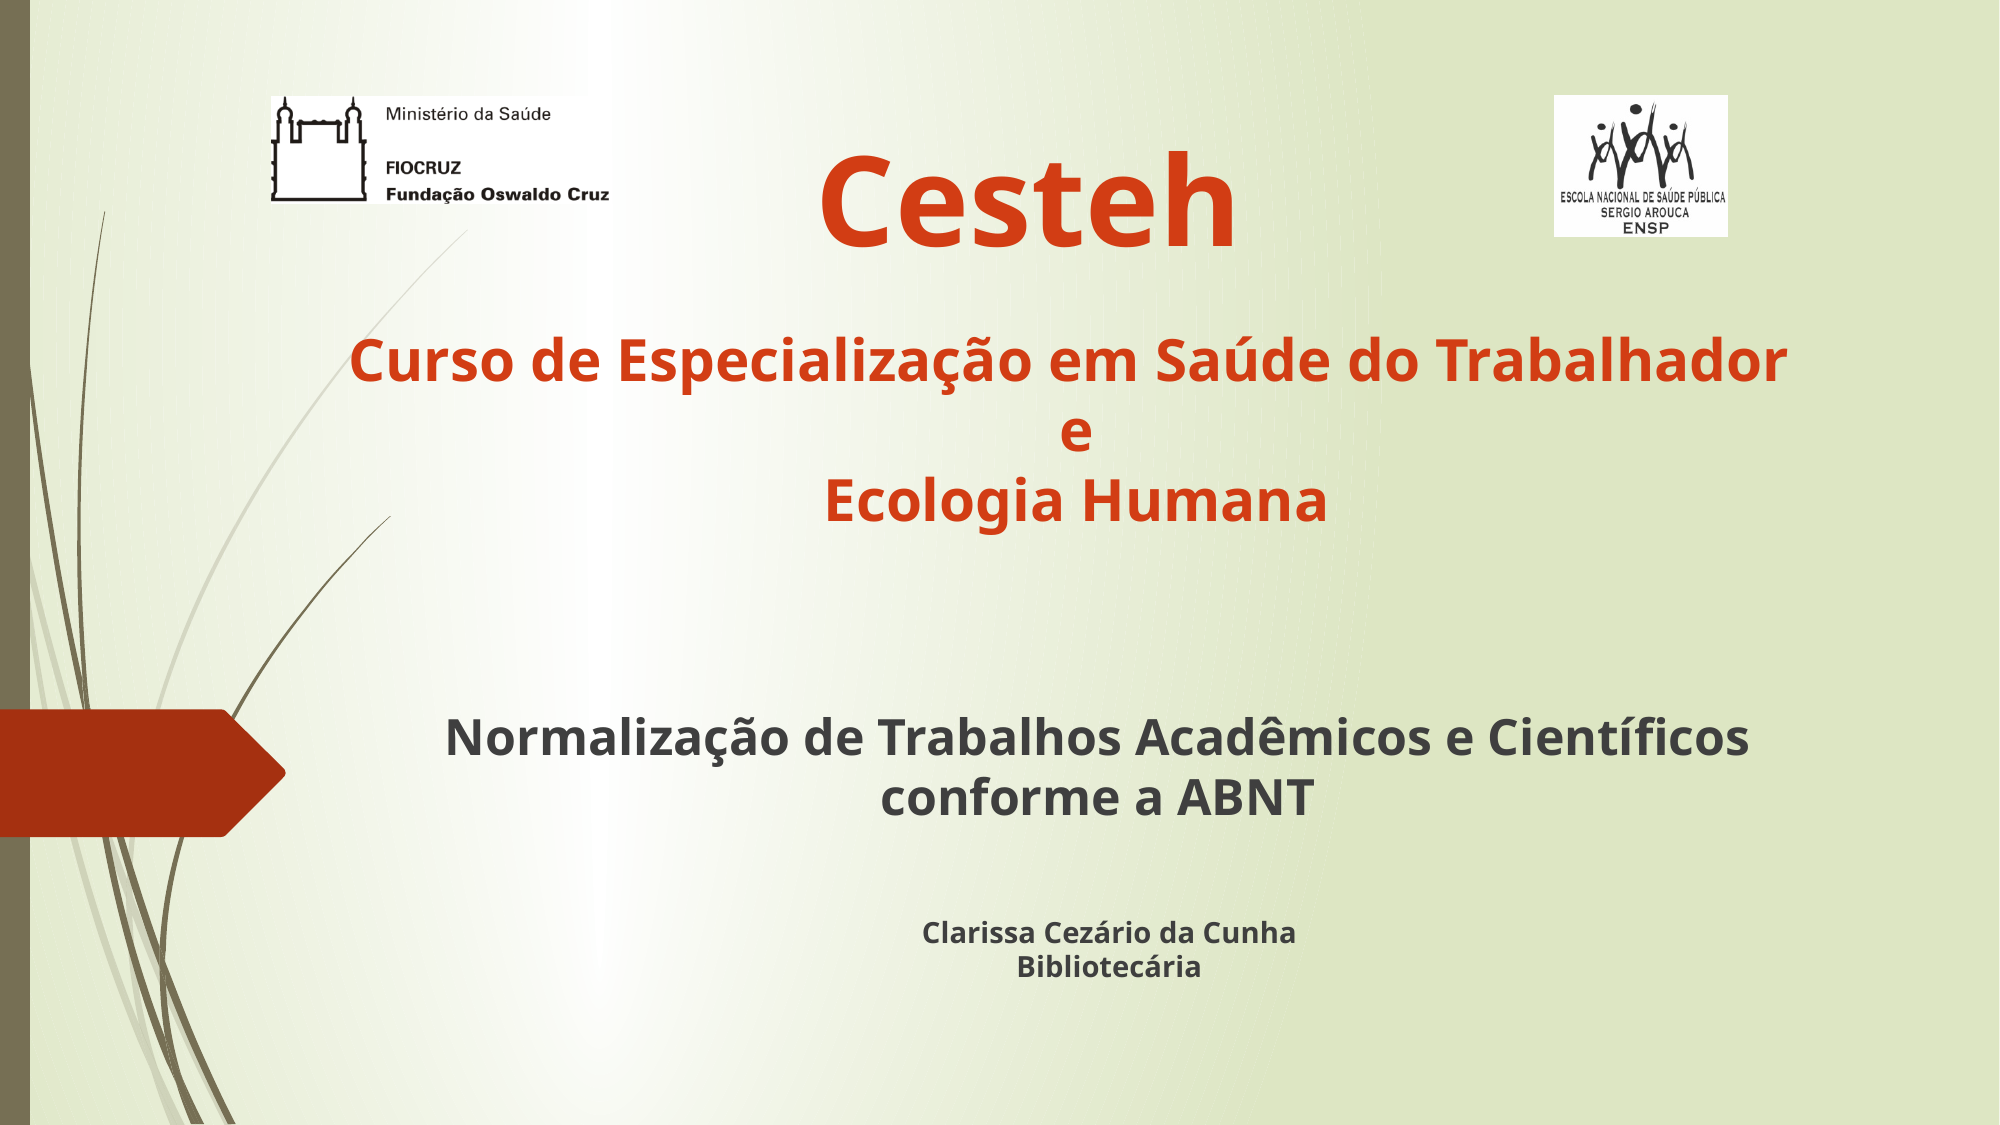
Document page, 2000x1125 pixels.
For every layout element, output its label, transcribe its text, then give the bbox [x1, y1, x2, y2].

text_box Curso de Especialização em Saúde do Trabalhador e Ecologia Humana [196, 267, 1957, 541]
text_box Cesteh [798, 114, 1259, 281]
title Normalização de Trabalhos Acadêmicos e Científicos conforme a ABNT [306, 679, 1890, 894]
text_box Clarissa Cezário da Cunha Bibliotecária [219, 906, 2000, 1028]
picture [1554, 95, 1728, 237]
picture [271, 96, 609, 204]
